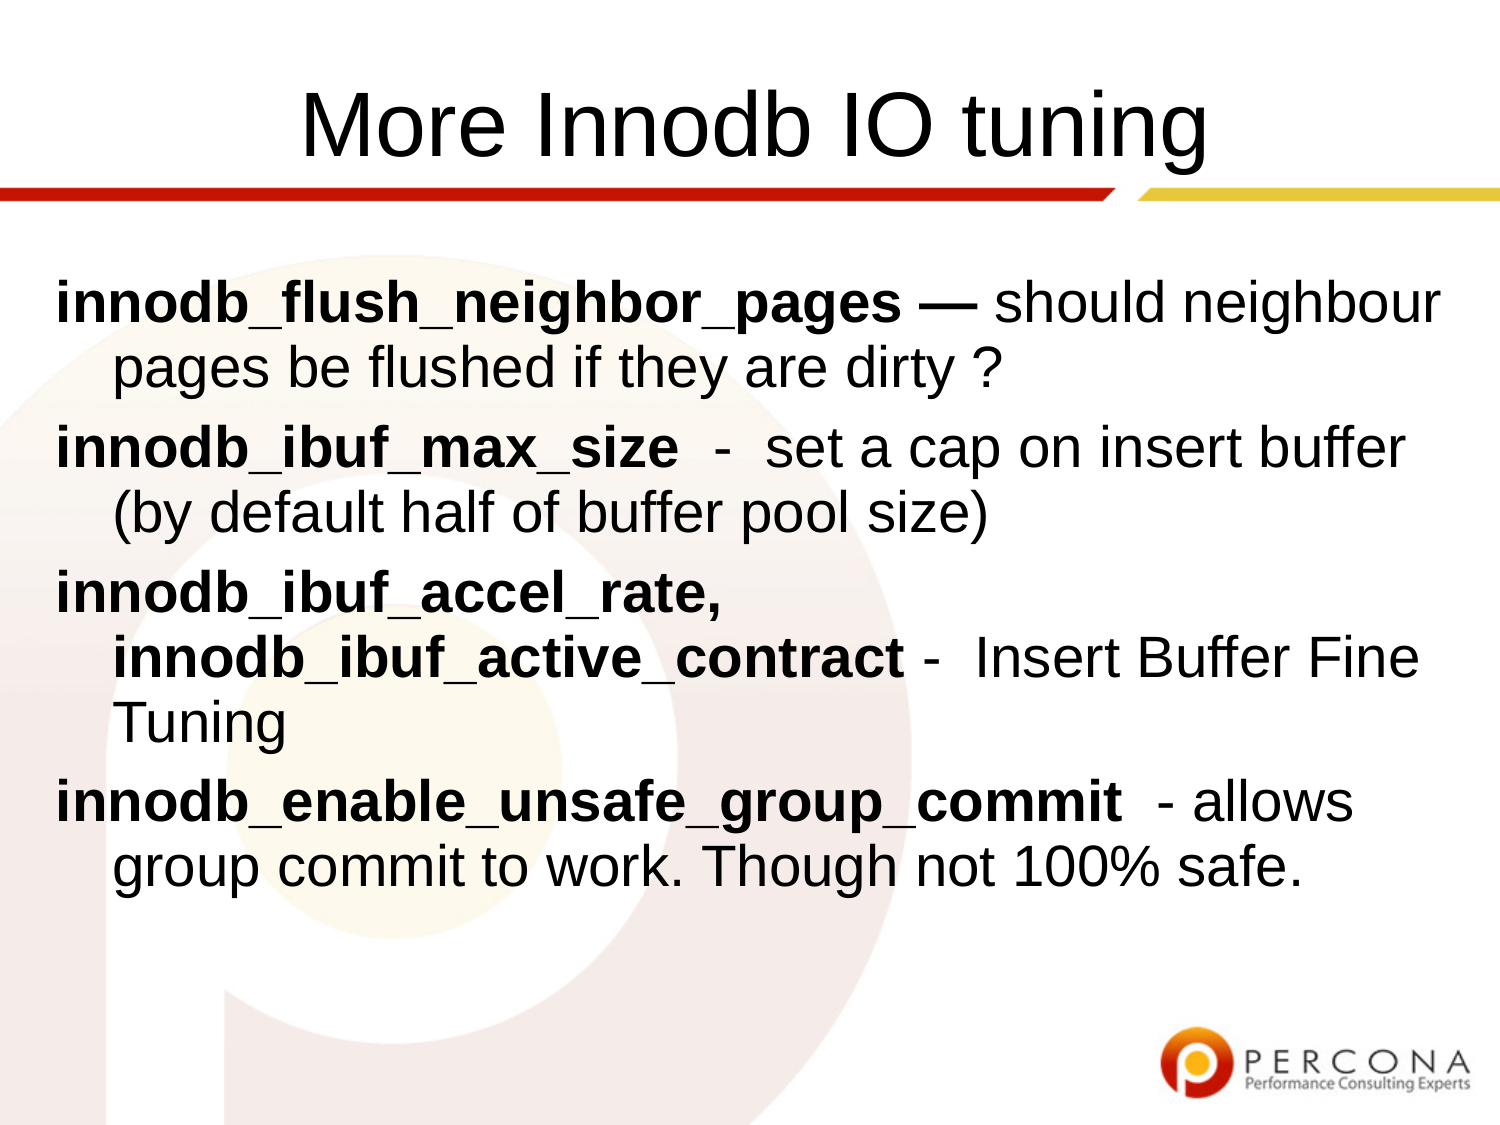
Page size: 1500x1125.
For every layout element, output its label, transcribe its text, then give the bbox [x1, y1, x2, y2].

picture [0, 0, 1500, 1125]
list innodb_flush_neighbor_pages — should neighbour pages be flushed if they are dirty ? innodb_ibuf_max_size - set a cap on insert buffer (by default half of buffer pool size) innodb_ibuf_accel_rate, innodb_ibuf_active_contract - Insert Buffer Fine Tuning innodb_enable_unsafe_group_commit - allows group commit to work. Though not 100% safe. [41, 262, 1471, 1021]
title More Innodb IO tuning [41, 47, 1471, 203]
